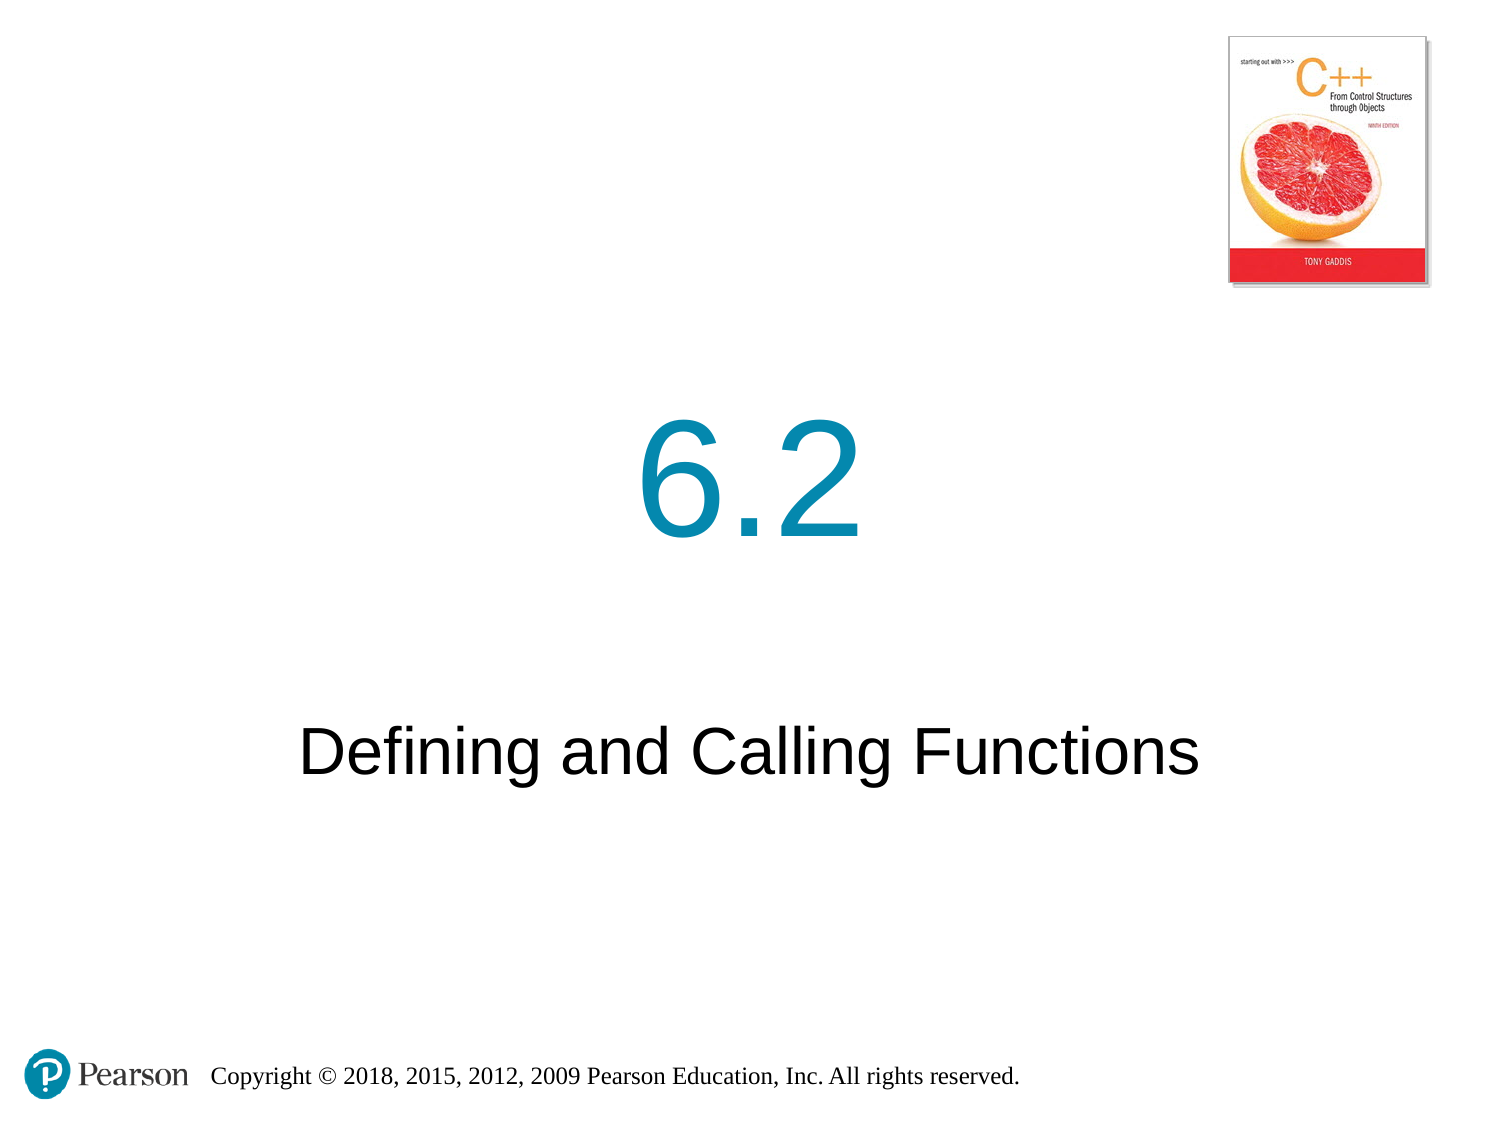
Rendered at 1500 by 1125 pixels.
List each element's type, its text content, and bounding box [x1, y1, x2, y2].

subtitle Defining and Calling Functions [225, 699, 1276, 988]
title 6.2 [112, 349, 1388, 591]
